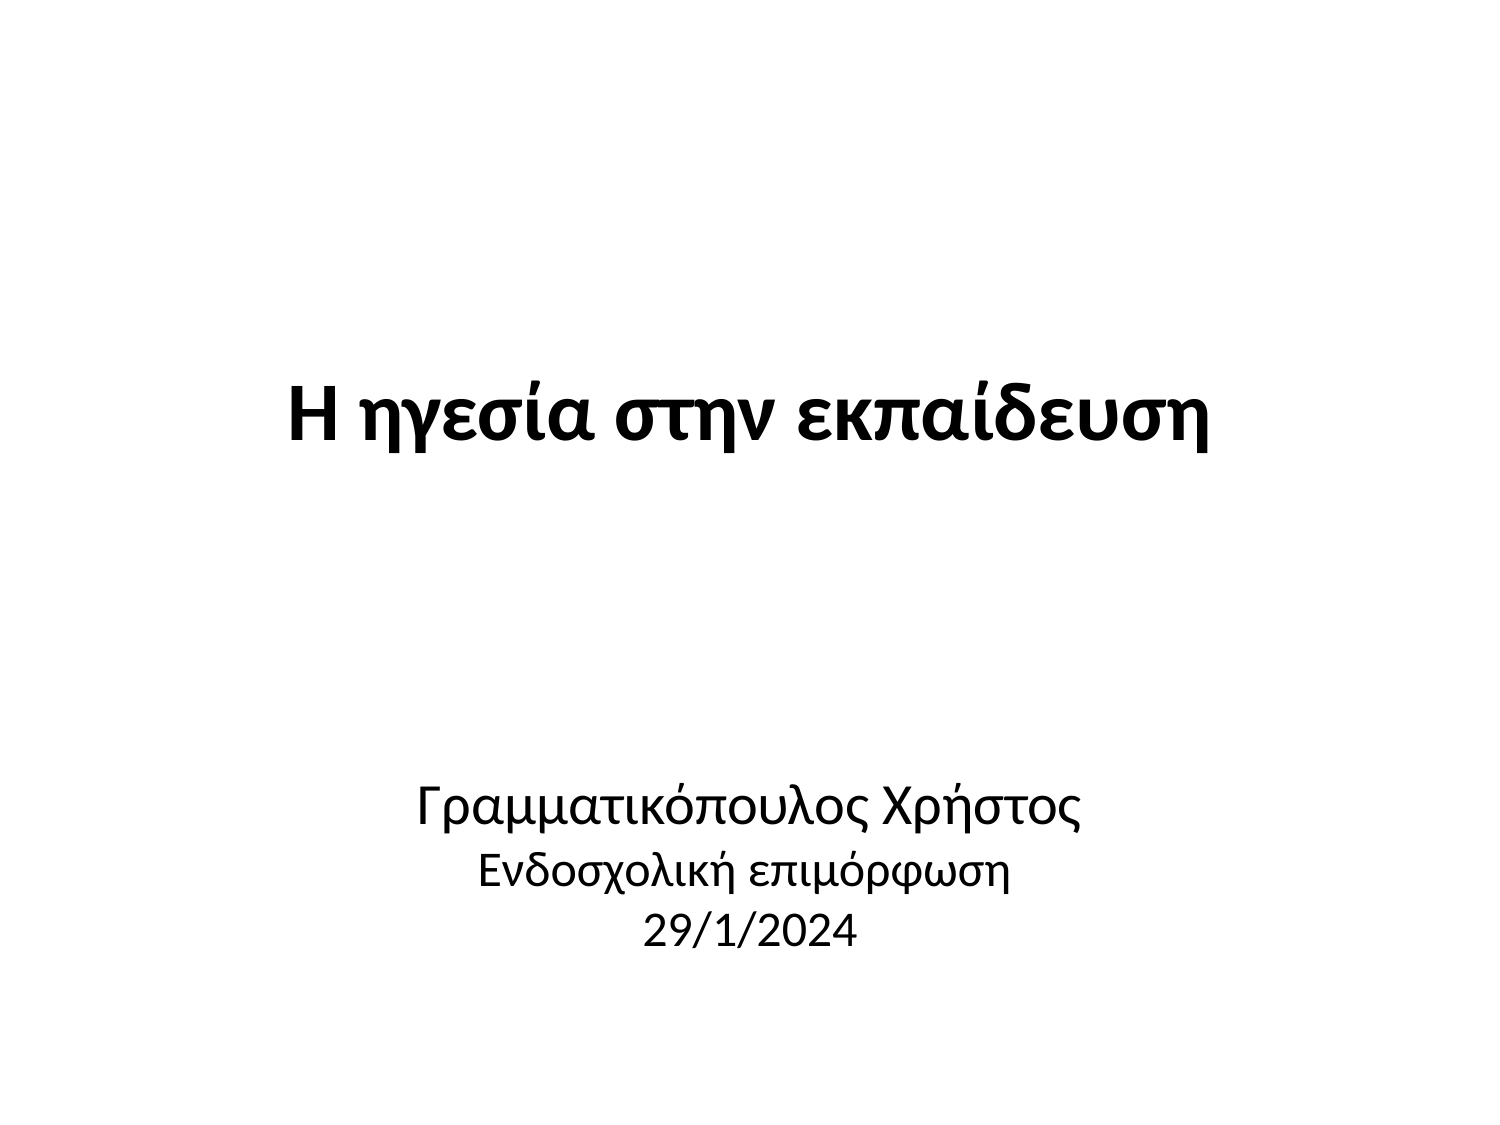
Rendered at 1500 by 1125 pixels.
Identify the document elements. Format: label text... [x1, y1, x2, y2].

title Η ηγεσία στην εκπαίδευση [112, 349, 1388, 591]
subtitle Γραμματικόπουλος Χρήστος Ενδοσχολική επιμόρφωση 29/1/2024 [225, 538, 1275, 1024]
